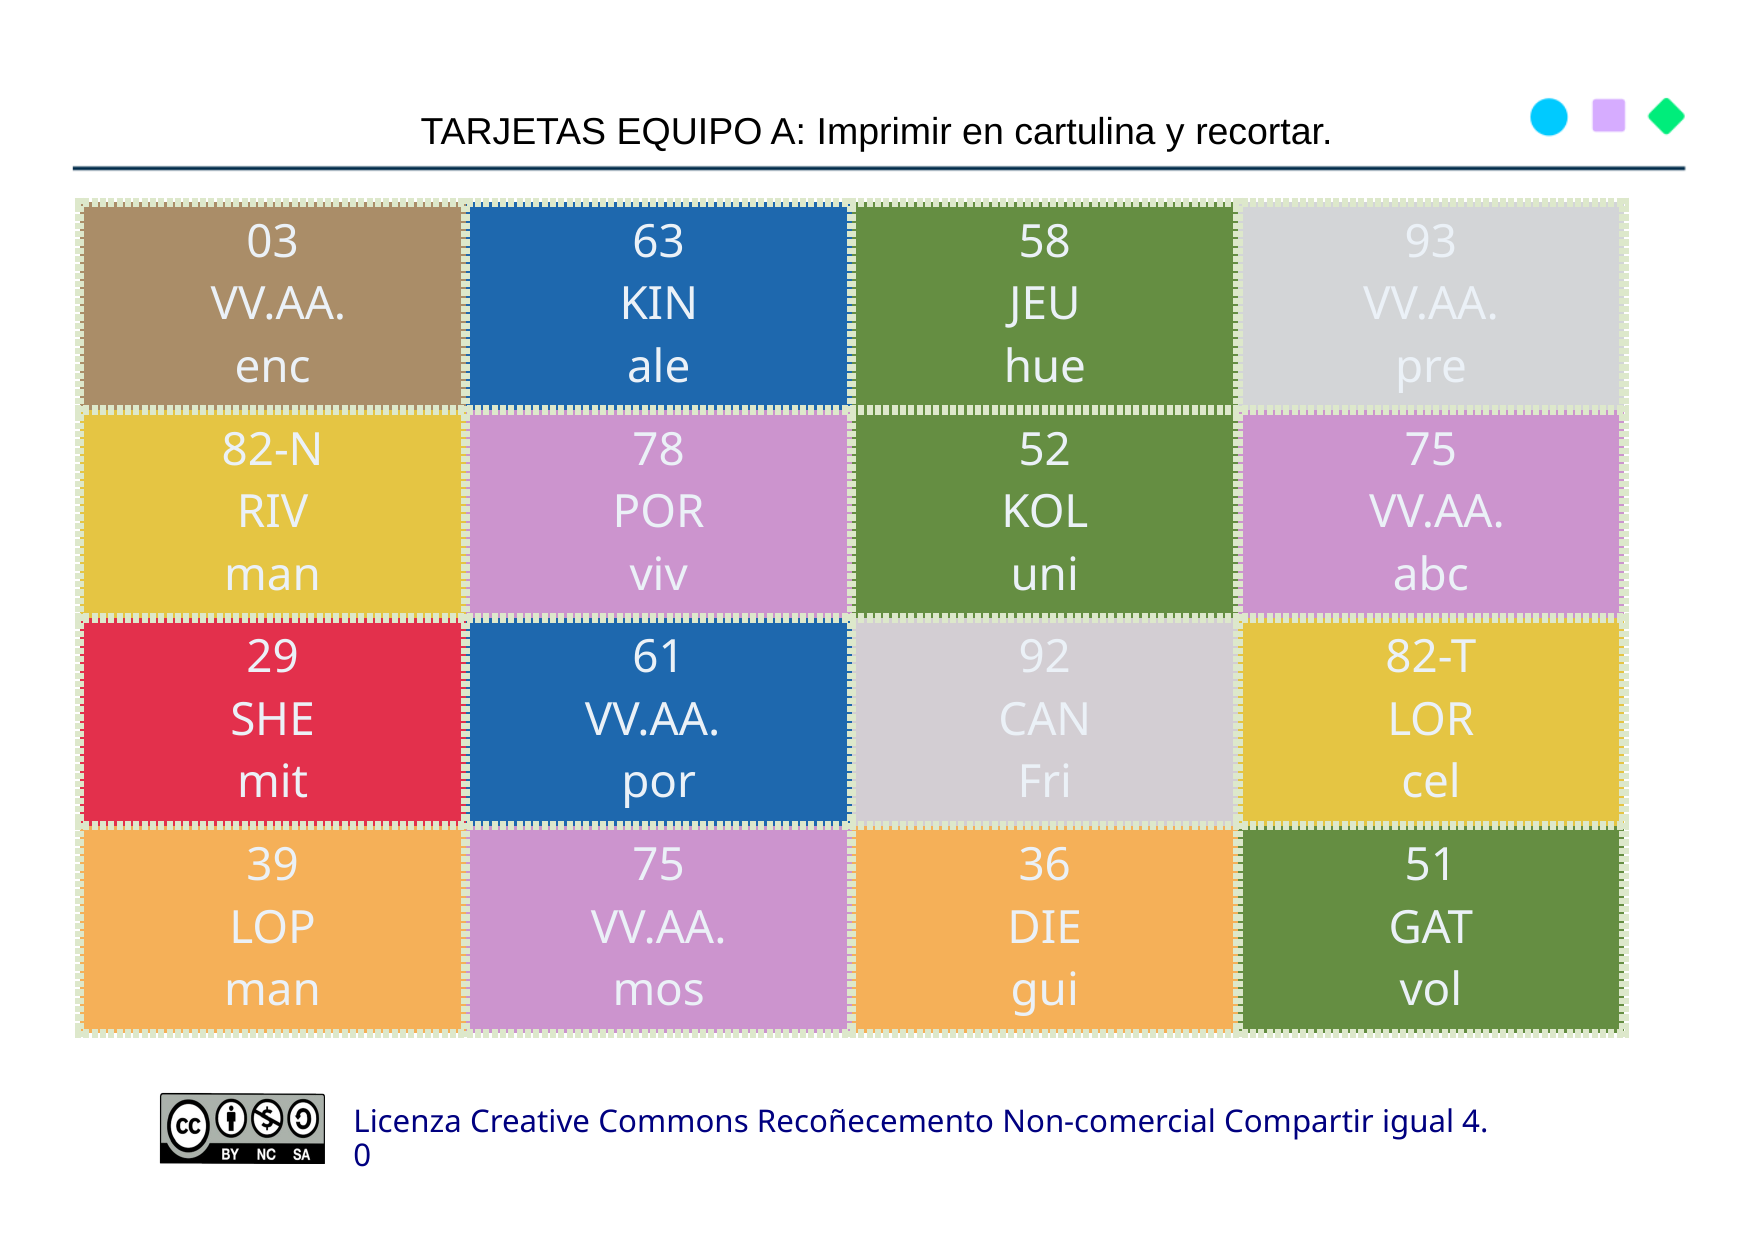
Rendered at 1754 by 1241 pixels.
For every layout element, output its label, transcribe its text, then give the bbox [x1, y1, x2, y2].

table_header 93 VV.AA. pre [1238, 202, 1624, 410]
table_cell 61 VV.AA. por [466, 618, 852, 826]
table_header 63 KIN ale [466, 202, 852, 410]
table_cell 78 POR viv [466, 410, 852, 618]
table_cell 75 VV.AA. mos [466, 826, 852, 1033]
table_cell 29 SHE mit [80, 618, 466, 826]
table_cell 75 VV.AA. abc [1238, 410, 1624, 618]
table_header 58 JEU hue [852, 202, 1238, 410]
table_cell 92 CAN Fri [852, 618, 1238, 826]
table_cell 51 GAT vol [1238, 826, 1624, 1033]
table_header 03 VV.AA. enc [80, 202, 466, 410]
table_cell 82-T LOR cel [1238, 618, 1624, 826]
table_cell 52 KOL uni [852, 410, 1238, 618]
picture [159, 1092, 325, 1164]
text_box Licenza Creative Commons Recoñecemento Non-comercial Compartir igual 4.0 [338, 1072, 1506, 1170]
table_cell 36 DIE gui [852, 826, 1238, 1033]
table_cell 82-N RIV man [80, 410, 466, 618]
table_cell 39 LOP man [80, 826, 466, 1033]
picture [59, 70, 1695, 194]
